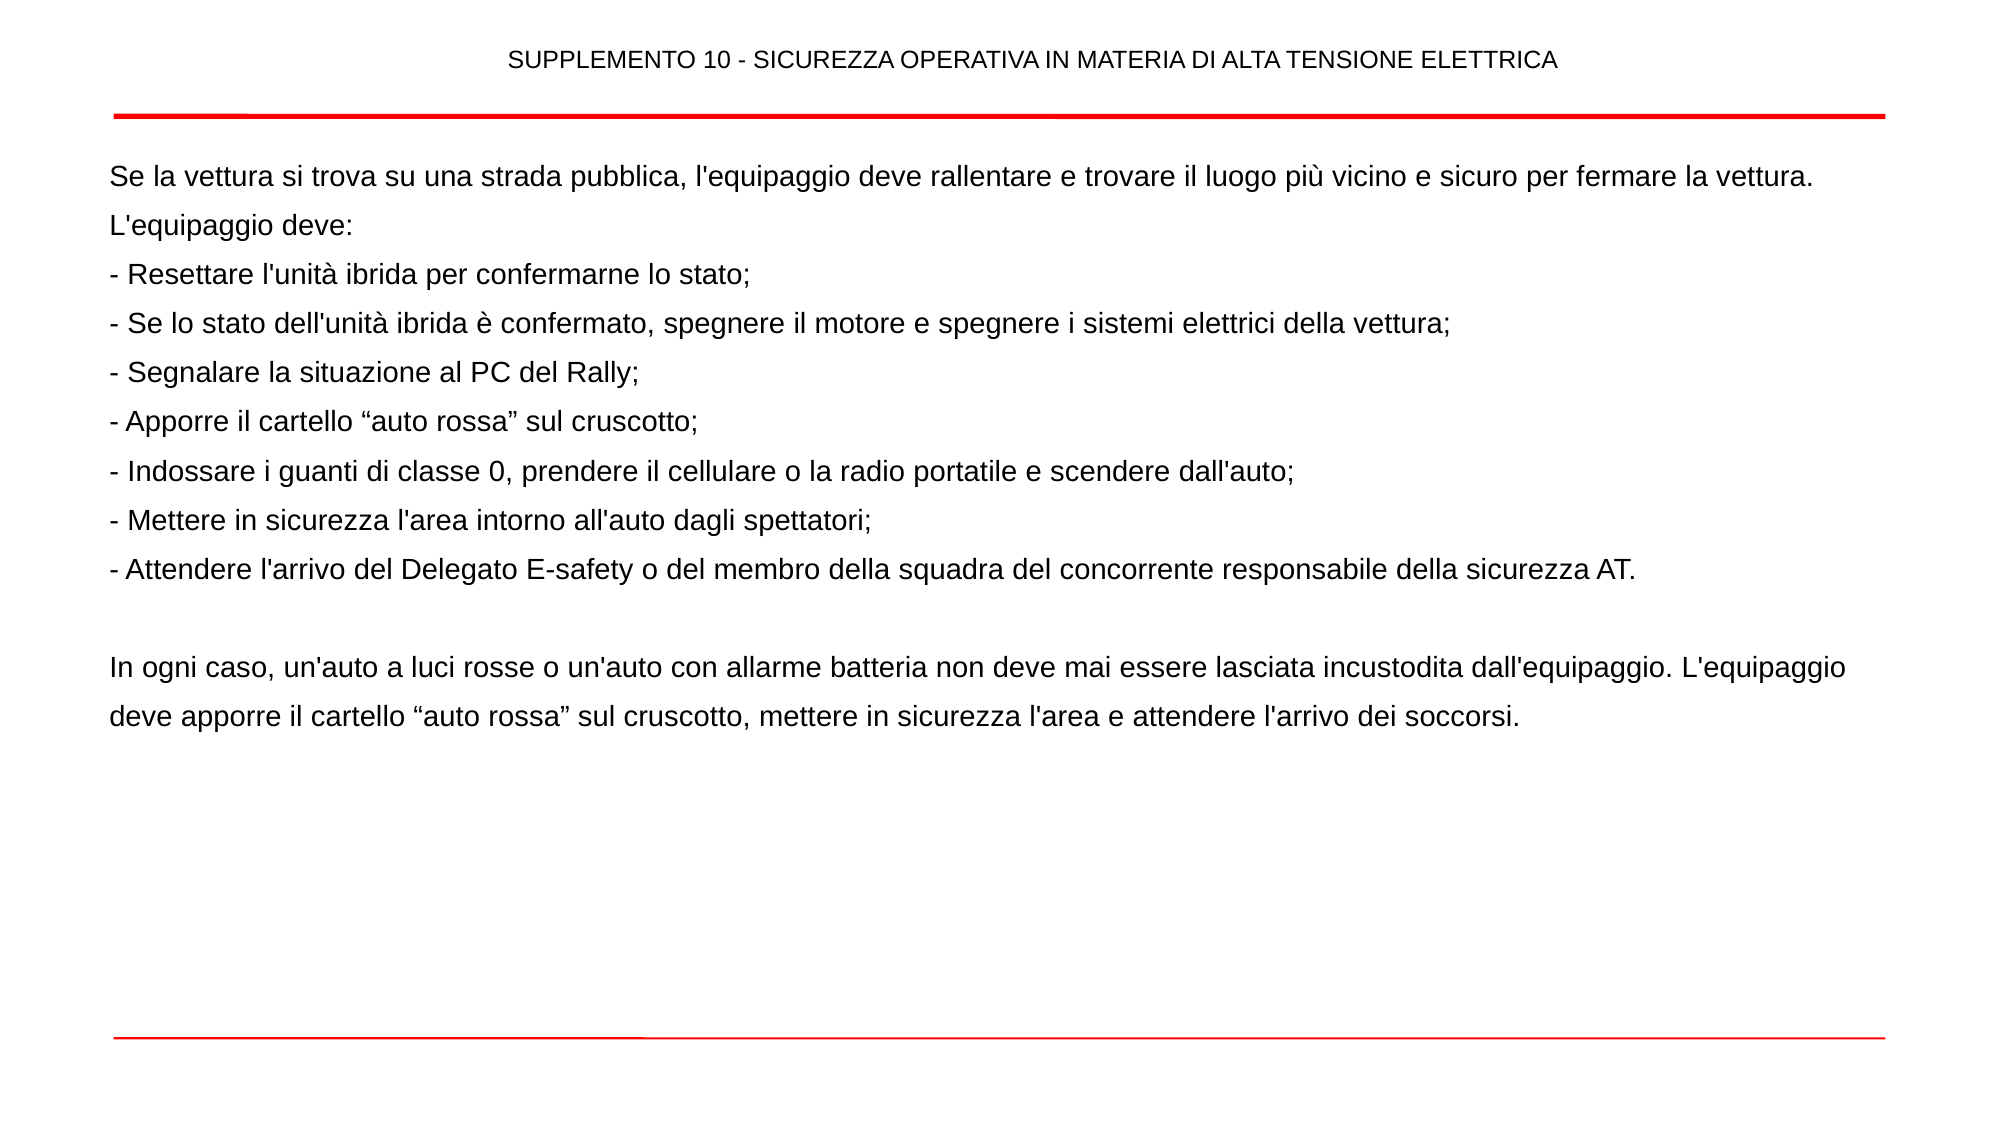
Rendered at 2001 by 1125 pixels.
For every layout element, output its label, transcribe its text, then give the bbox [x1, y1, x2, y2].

text_box Se la vettura si trova su una strada pubblica, l'equipaggio deve rallentare e trovare il luogo più vicino e sicuro per fermare la vettura. L'equipaggio deve: - Resettare l'unità ibrida per confermarne lo stato; - Se lo stato dell'unità ibrida è confermato, spegnere il motore e spegnere i sistemi elettrici della vettura; - Segnalare la situazione al PC del Rally; - Apporre il cartello “auto rossa” sul cruscotto; - Indossare i guanti di classe 0, prendere il cellulare o la radio portatile e scendere dall'auto; - Mettere in sicurezza l'area intorno all'auto dagli spettatori; - Attendere l'arrivo del Delegato E-safety o del membro della squadra del concorrente responsabile della sicurezza AT. In ogni caso, un'auto a luci rosse o un'auto con allarme batteria non deve mai essere lasciata incustodita dall'equipaggio. L'equipaggio deve apporre il cartello “auto rossa” sul cruscotto, mettere in sicurezza l'area e attendere l'arrivo dei soccorsi. [94, 135, 1867, 741]
text_box SUPPLEMENTO 10 - SICUREZZA OPERATIVA IN MATERIA DI ALTA TENSIONE ELETTRICA [173, 38, 1895, 82]
